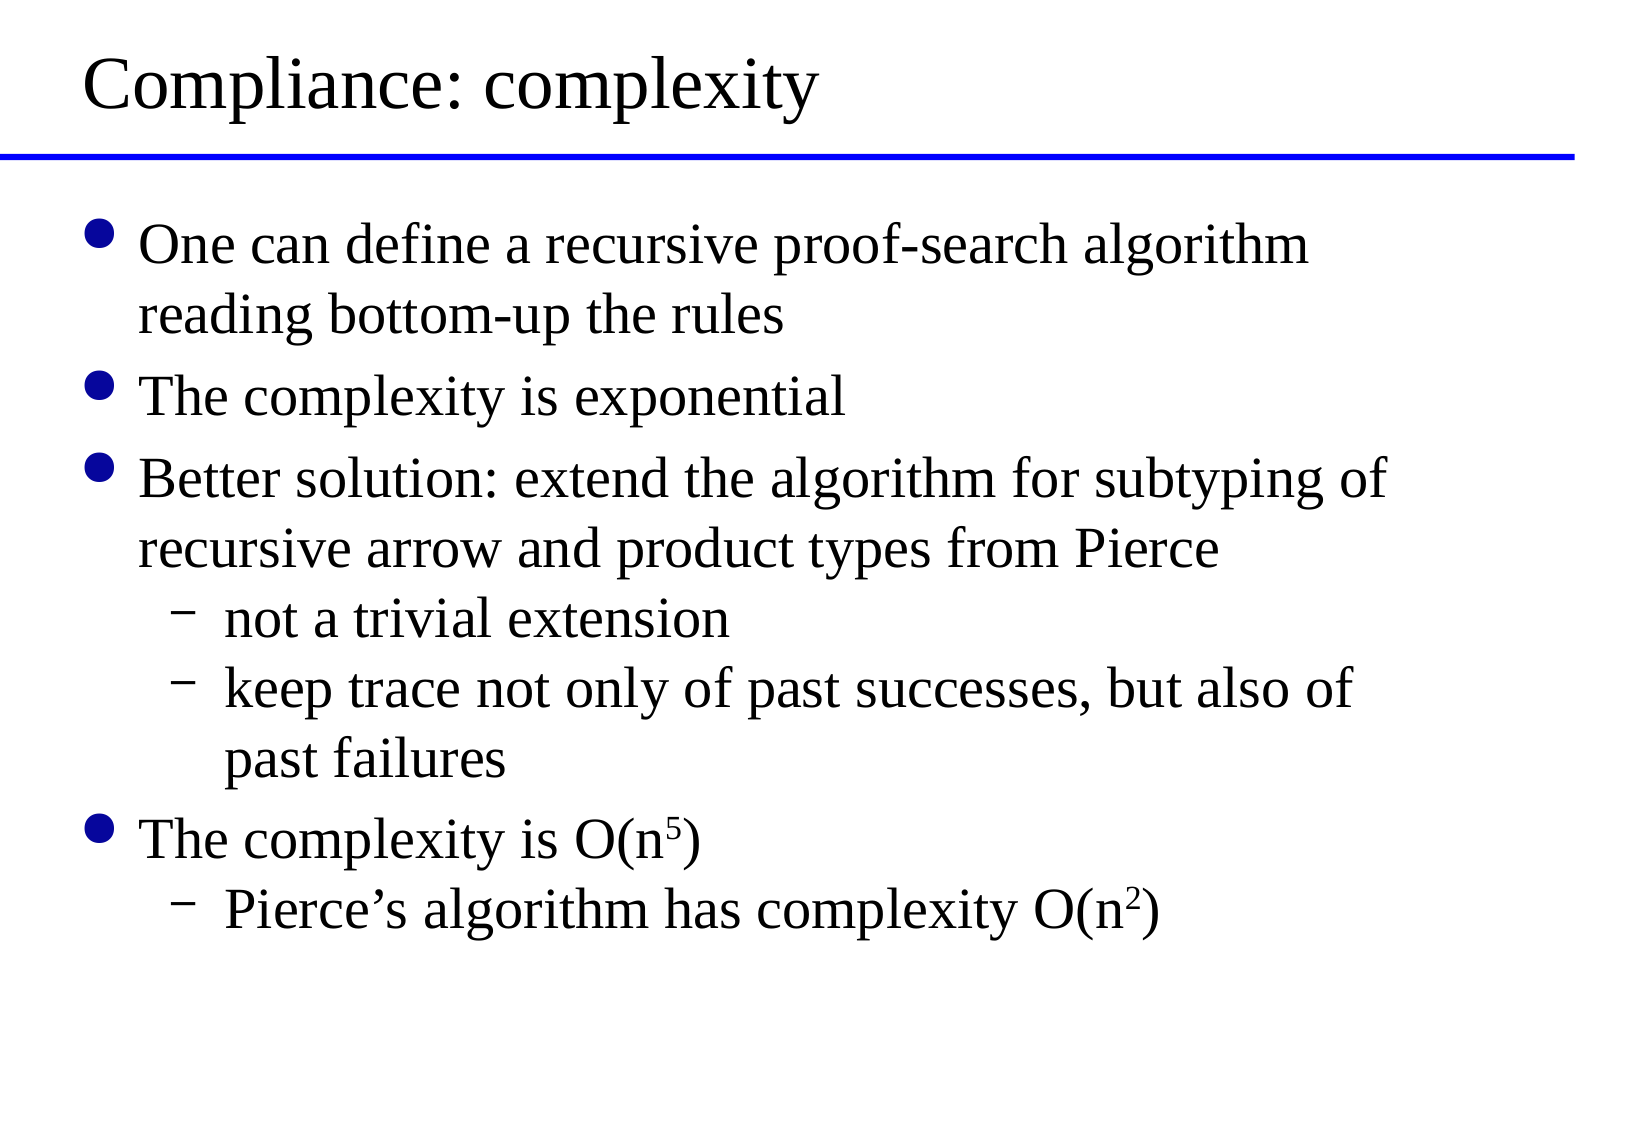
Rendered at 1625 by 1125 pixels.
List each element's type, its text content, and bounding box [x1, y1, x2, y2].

title Compliance: complexity [67, 27, 1544, 131]
list One can define a recursive proof-search algorithm reading bottom-up the rules The complexity is exponential Better solution: extend the algorithm for subtyping of recursive arrow and product types from Pierce not a trivial extension keep trace not only of past successes, but also of past failures The complexity is O(n5) Pierce’s algorithm has complexity O(n2) [67, 198, 1478, 1061]
